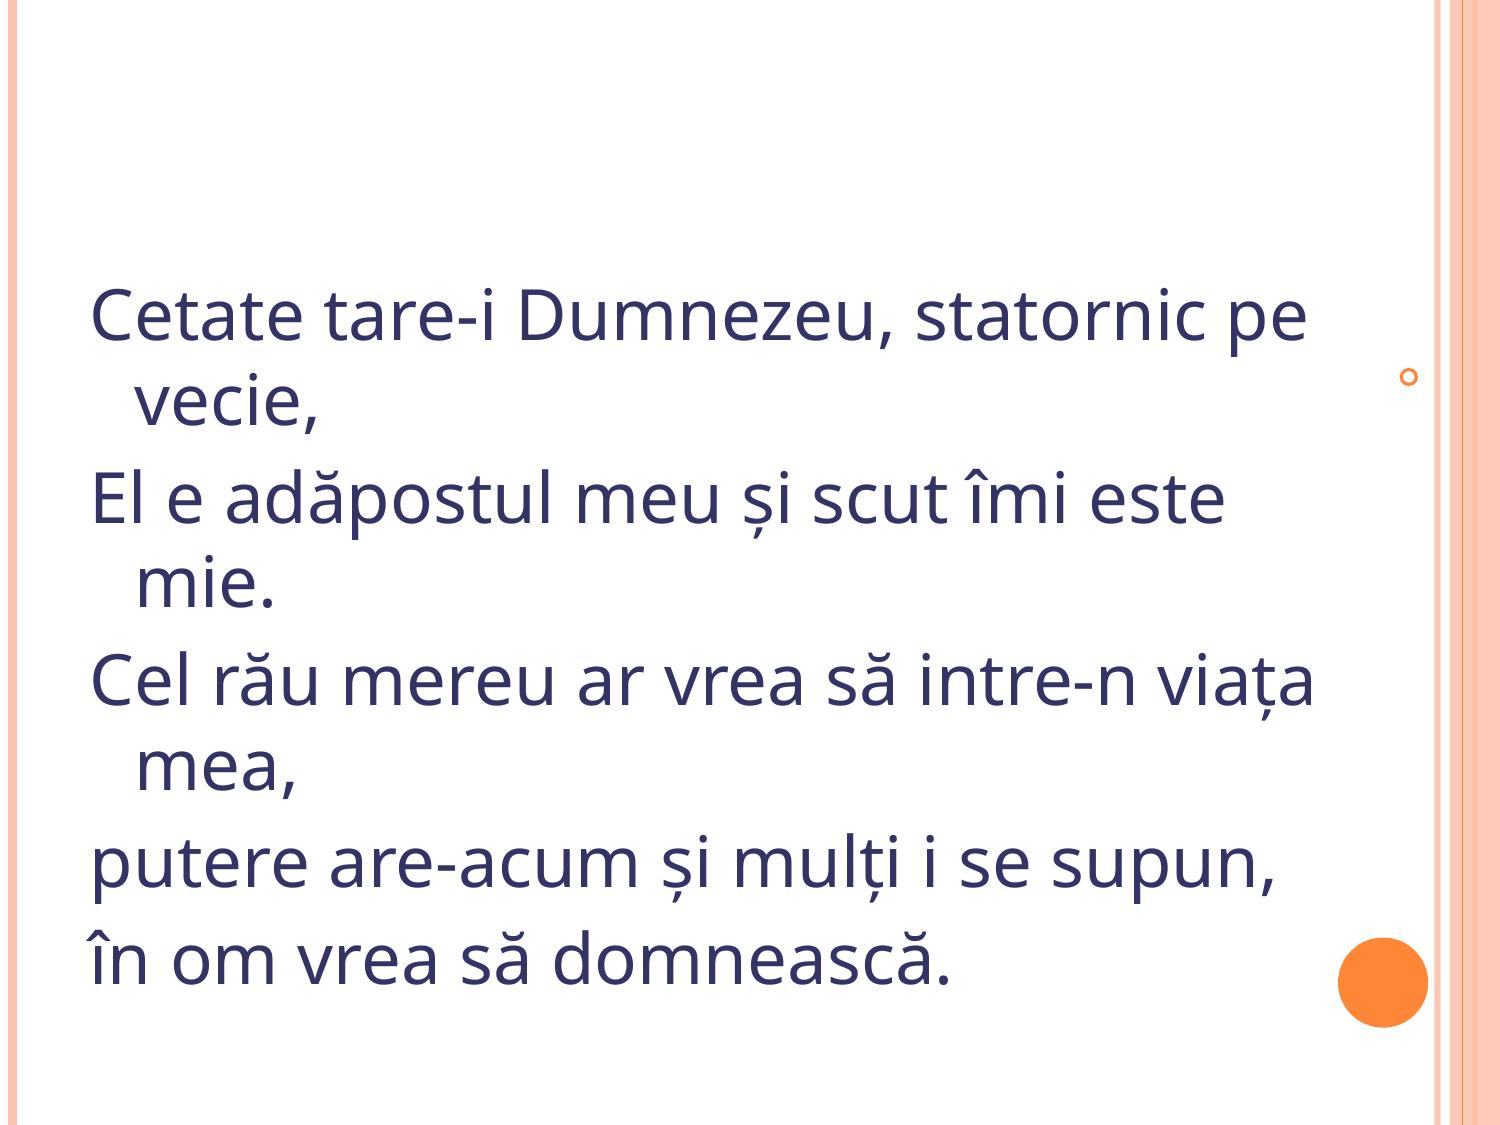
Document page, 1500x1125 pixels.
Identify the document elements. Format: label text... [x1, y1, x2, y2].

list Cetate tare-i Dumnezeu, statornic pe vecie, El e adăpostul meu şi scut îmi este mie. Cel rău mereu ar vrea să intre-n viaţa mea, putere are-acum şi mulţi i se supun, în om vrea să domnească. [74, 262, 1388, 1062]
